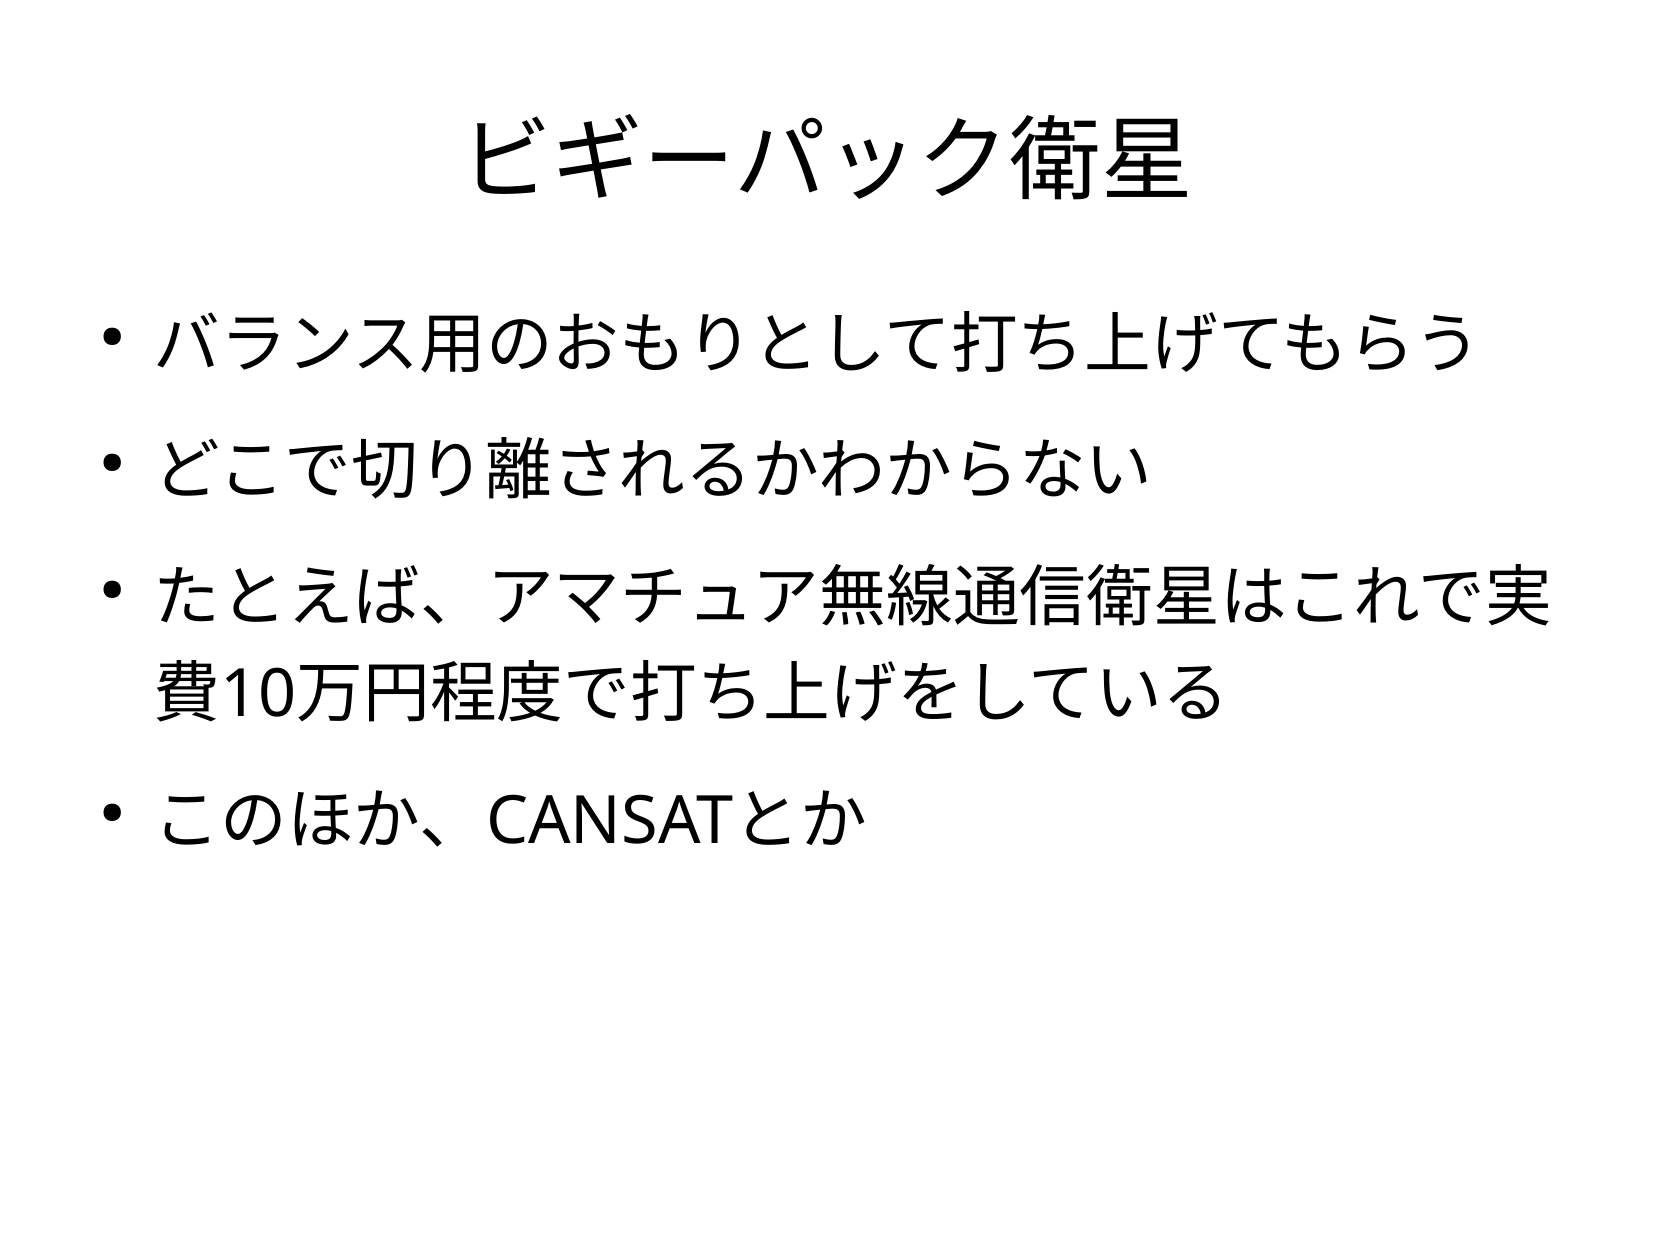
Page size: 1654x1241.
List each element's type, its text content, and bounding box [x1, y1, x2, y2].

title ビギーパック衛星 [82, 56, 1571, 250]
list バランス用のおもりとして打ち上げてもらう どこで切り離されるかわからない たとえば、アマチュア無線通信衛星はこれで実費10万円程度で打ち上げをしている このほか、CANSATとか [82, 290, 1571, 1109]
